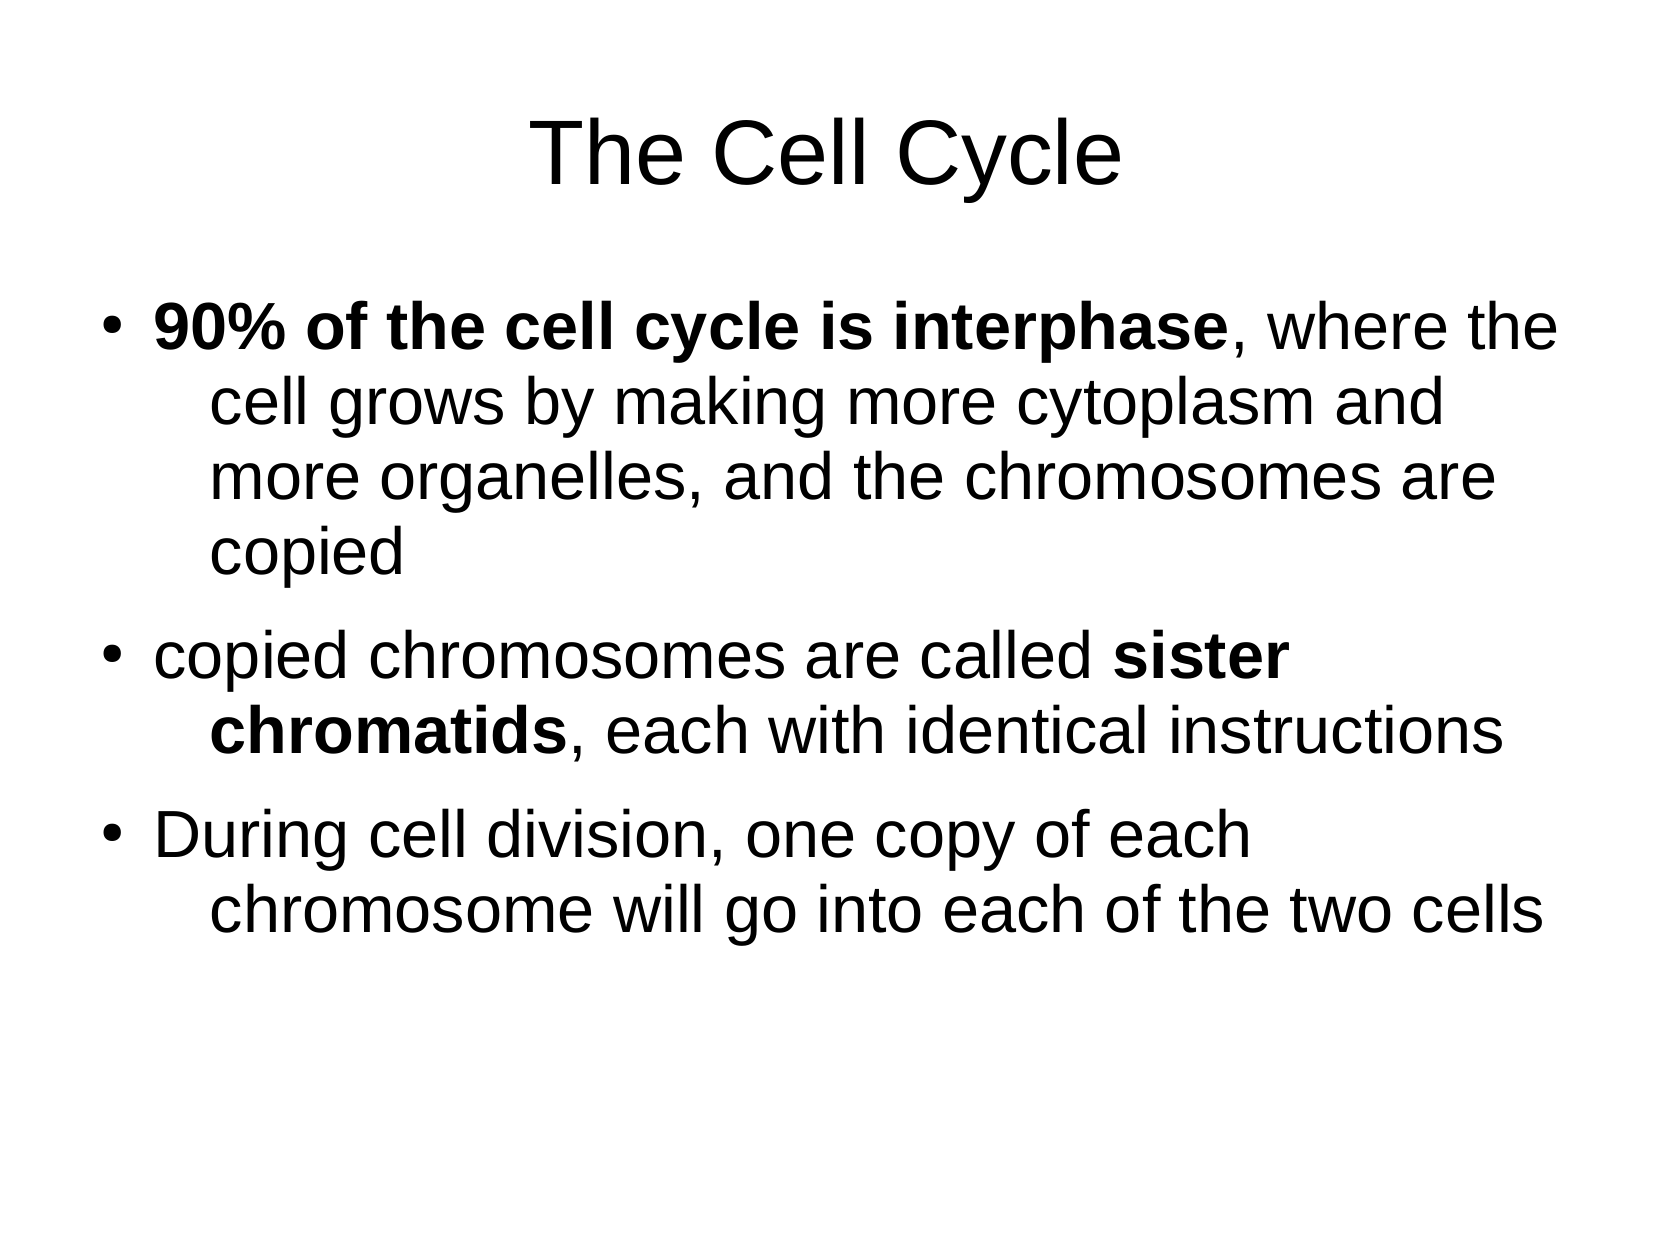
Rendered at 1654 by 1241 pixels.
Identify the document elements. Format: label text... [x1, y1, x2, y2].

title The Cell Cycle [82, 49, 1571, 257]
list 90% of the cell cycle is interphase, where the cell grows by making more cytoplasm and more organelles, and the chromosomes are copied copied chromosomes are called sister chromatids, each with identical instructions During cell division, one copy of each chromosome will go into each of the two cells [82, 289, 1571, 1094]
